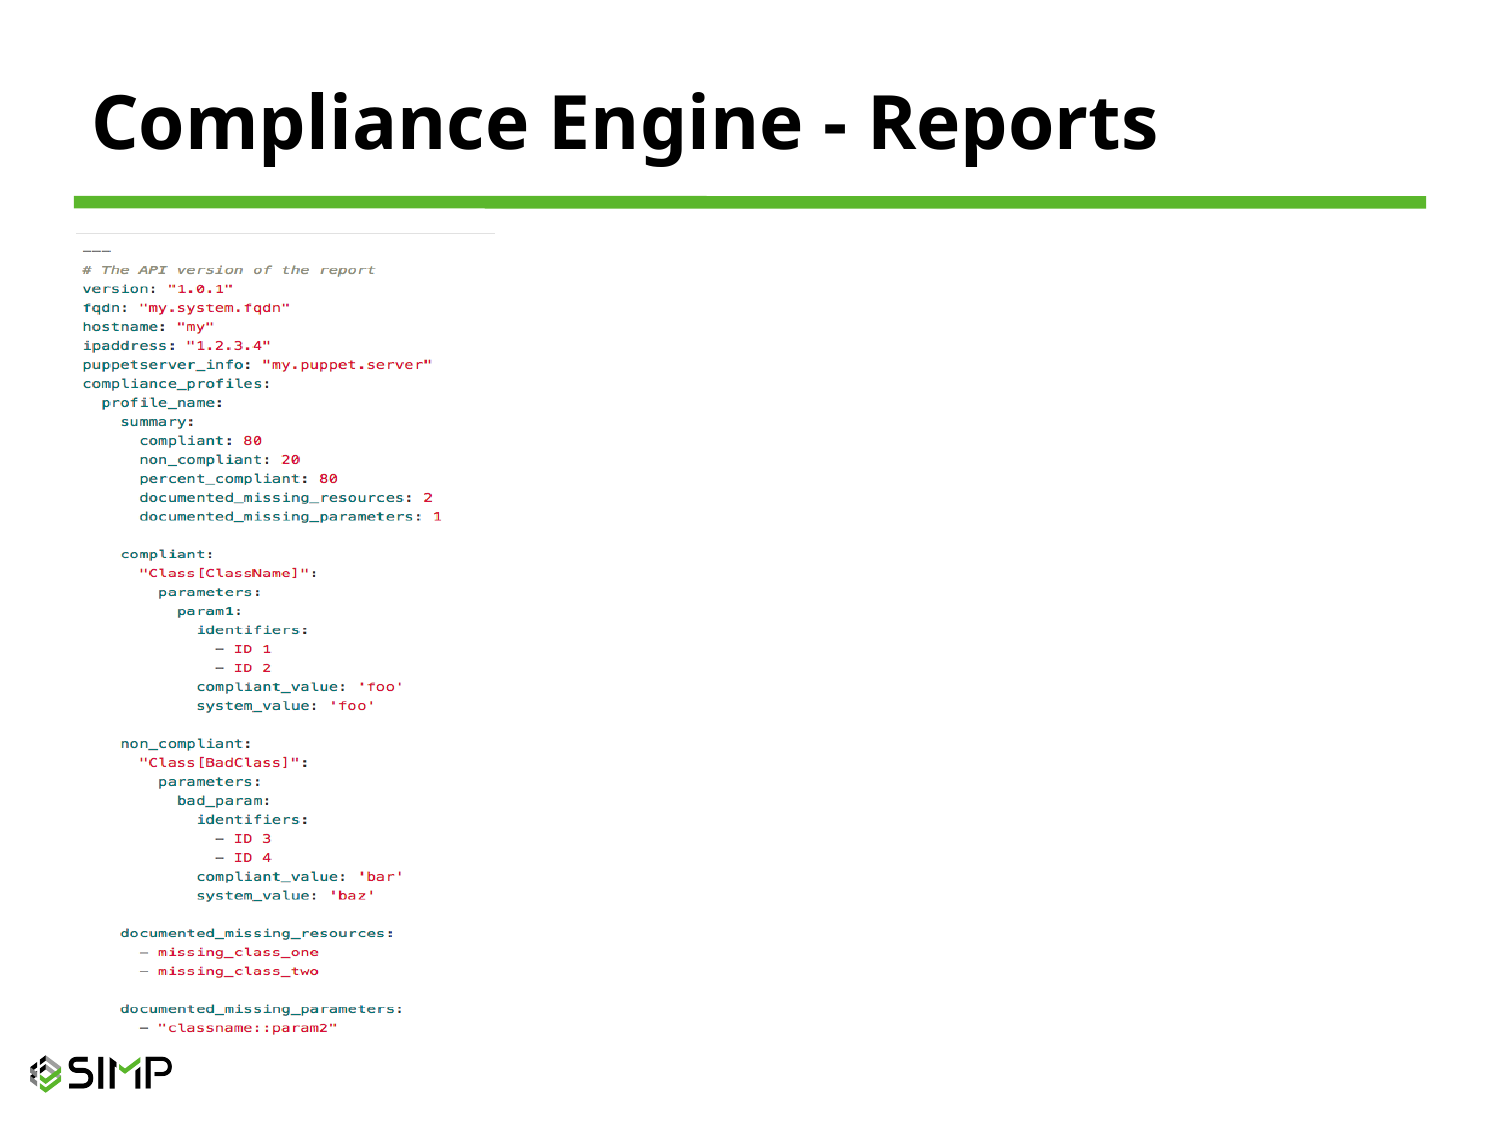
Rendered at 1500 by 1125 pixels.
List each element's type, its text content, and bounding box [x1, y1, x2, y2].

title Compliance Engine - Reports [76, 59, 1429, 185]
picture [76, 232, 495, 1044]
picture [30, 1055, 172, 1093]
